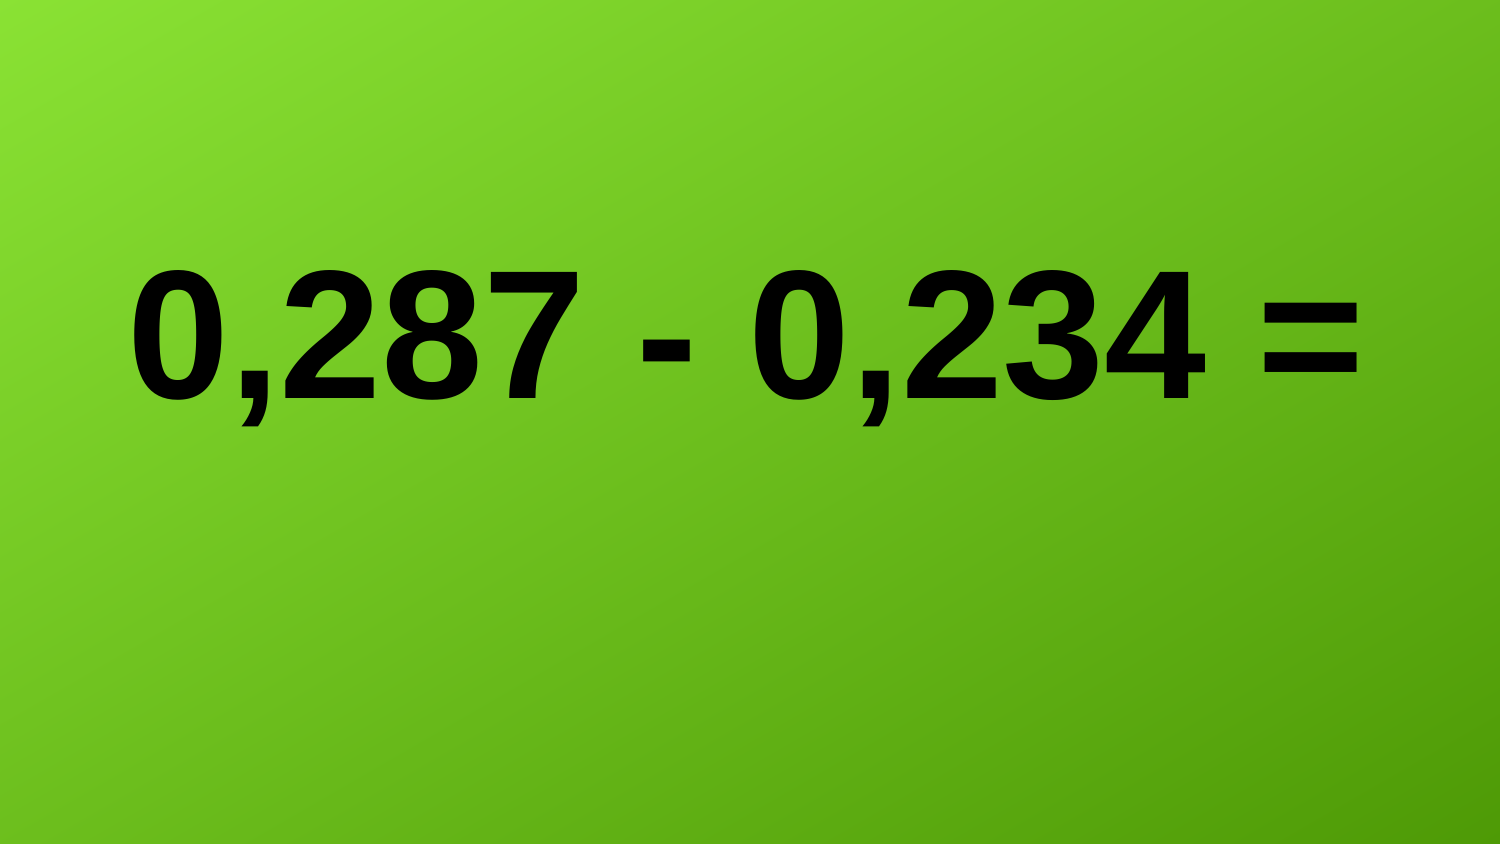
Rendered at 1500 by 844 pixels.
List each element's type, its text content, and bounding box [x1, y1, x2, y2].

text_box 0,287 - 0,234 = [112, 259, 1388, 450]
